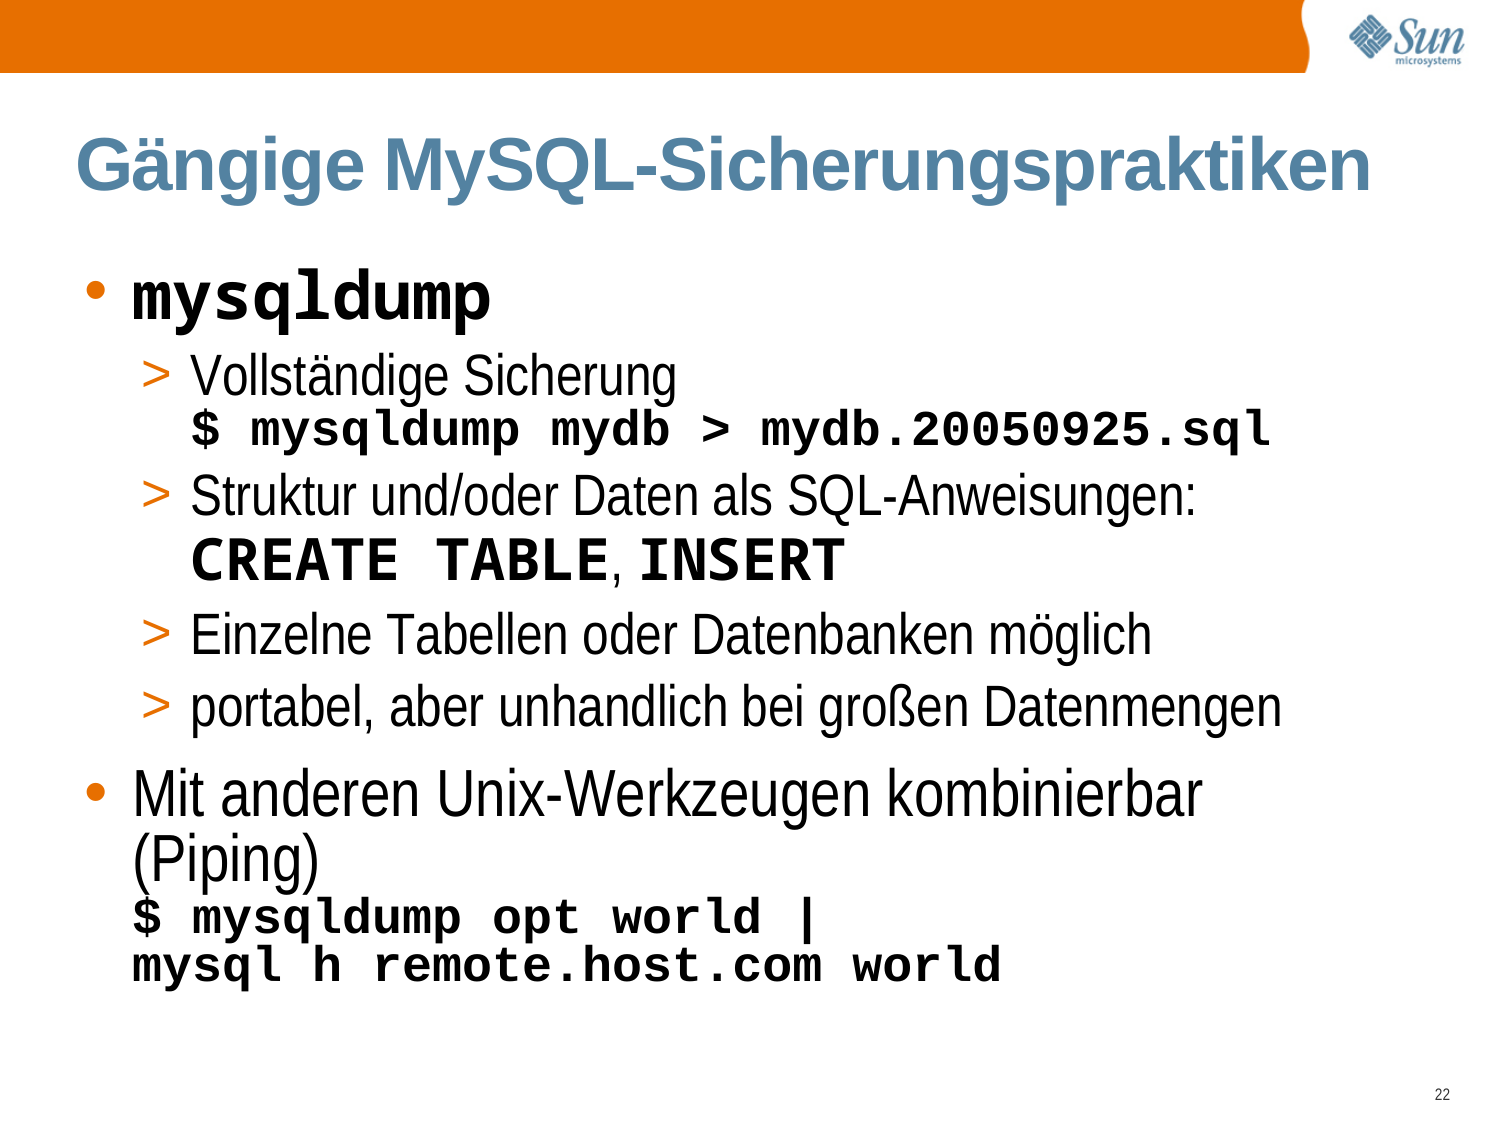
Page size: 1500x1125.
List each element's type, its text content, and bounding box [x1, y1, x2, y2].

picture [0, 0, 1500, 73]
list mysqldump Vollständige Sicherung $ mysqldump mydb > mydb.20050925.sql Struktur und/oder Daten als SQL-Anweisungen: CREATE TABLE, INSERT Einzelne Tabellen oder Datenbanken möglich portabel, aber unhandlich bei großen Datenmengen Mit anderen Unix-Werkzeugen kombinierbar (Piping) $ mysqldump ­­opt world | mysql ­h remote.host.com world [64, 258, 1401, 1047]
title Gängige MySQL-Sicherungspraktiken [75, 130, 1437, 276]
